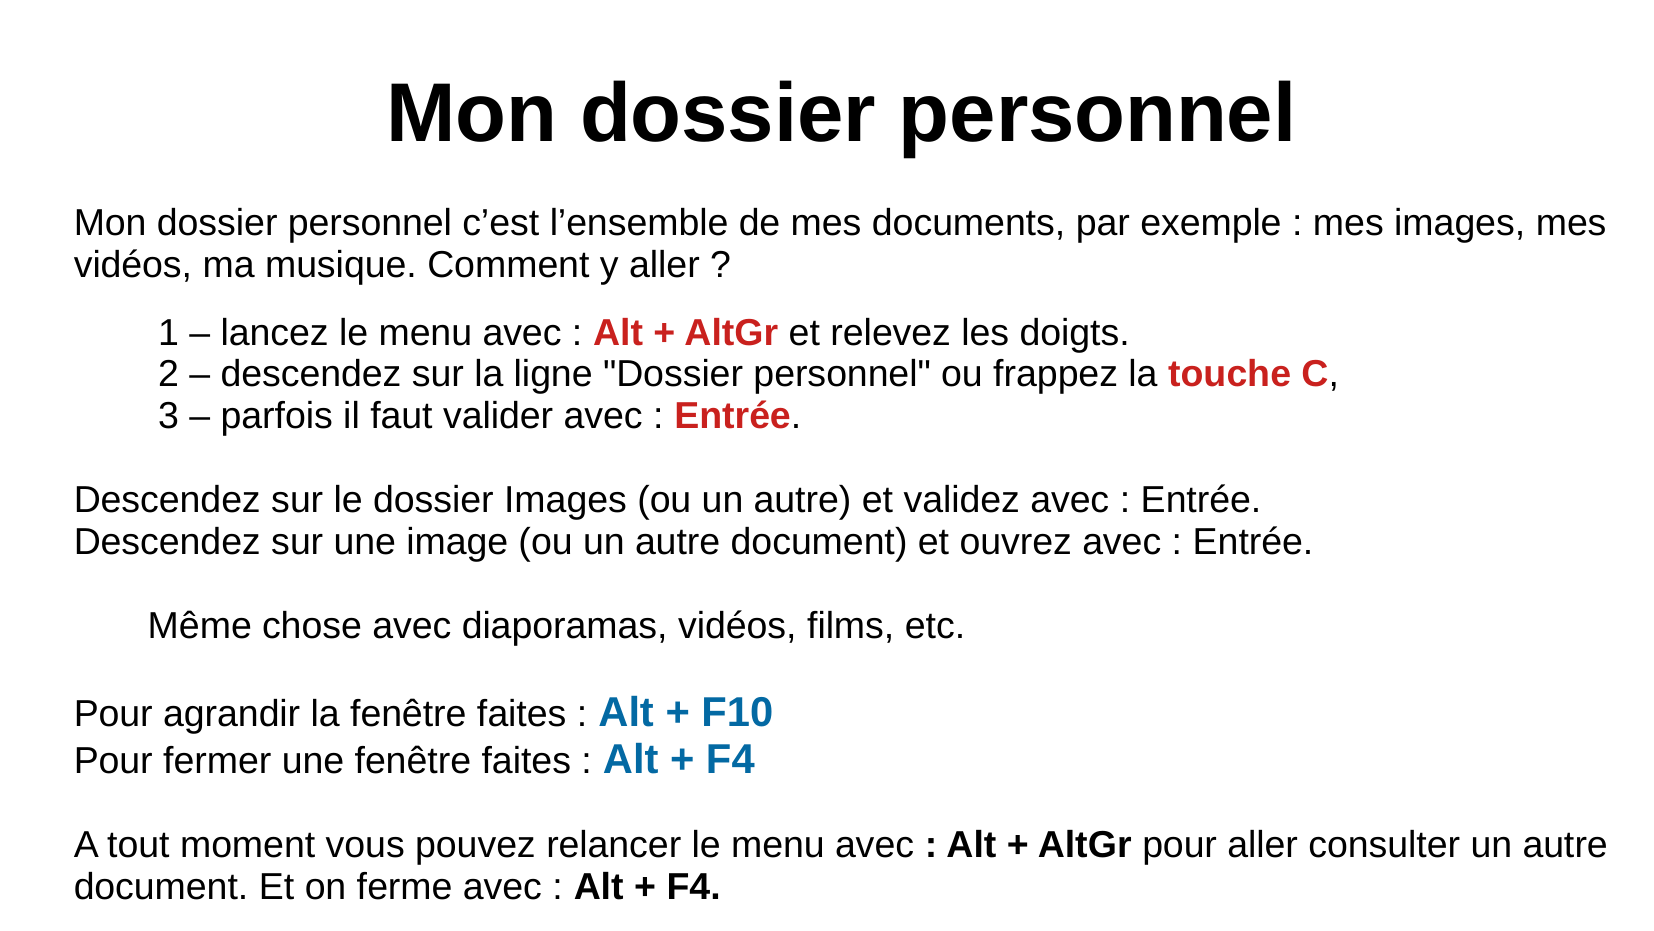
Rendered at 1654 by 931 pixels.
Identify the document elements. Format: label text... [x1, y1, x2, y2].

text_box Mon dossier personnel Mon dossier personnel c’est l’ensemble de mes documents, par exemple : mes images, mes vidéos, ma musique. Comment y aller ? 1 – lancez le menu avec : Alt + AltGr et relevez les doigts. 2 – descendez sur la ligne "Dossier personnel" ou frappez la touche C, 3 – parfois il faut valider avec : Entrée. Descendez sur le dossier Images (ou un autre) et validez avec : Entrée. Descendez sur une image (ou un autre document) et ouvrez avec : Entrée. Même chose avec diaporamas, vidéos, films, etc. Pour agrandir la fenêtre faites : Alt + F10 Pour fermer une fenêtre faites : Alt + F4 A tout moment vous pouvez relancer le menu avec : Alt + AltGr pour aller consulter un autre document. Et on ferme avec : Alt + F4. [59, 59, 1625, 920]
